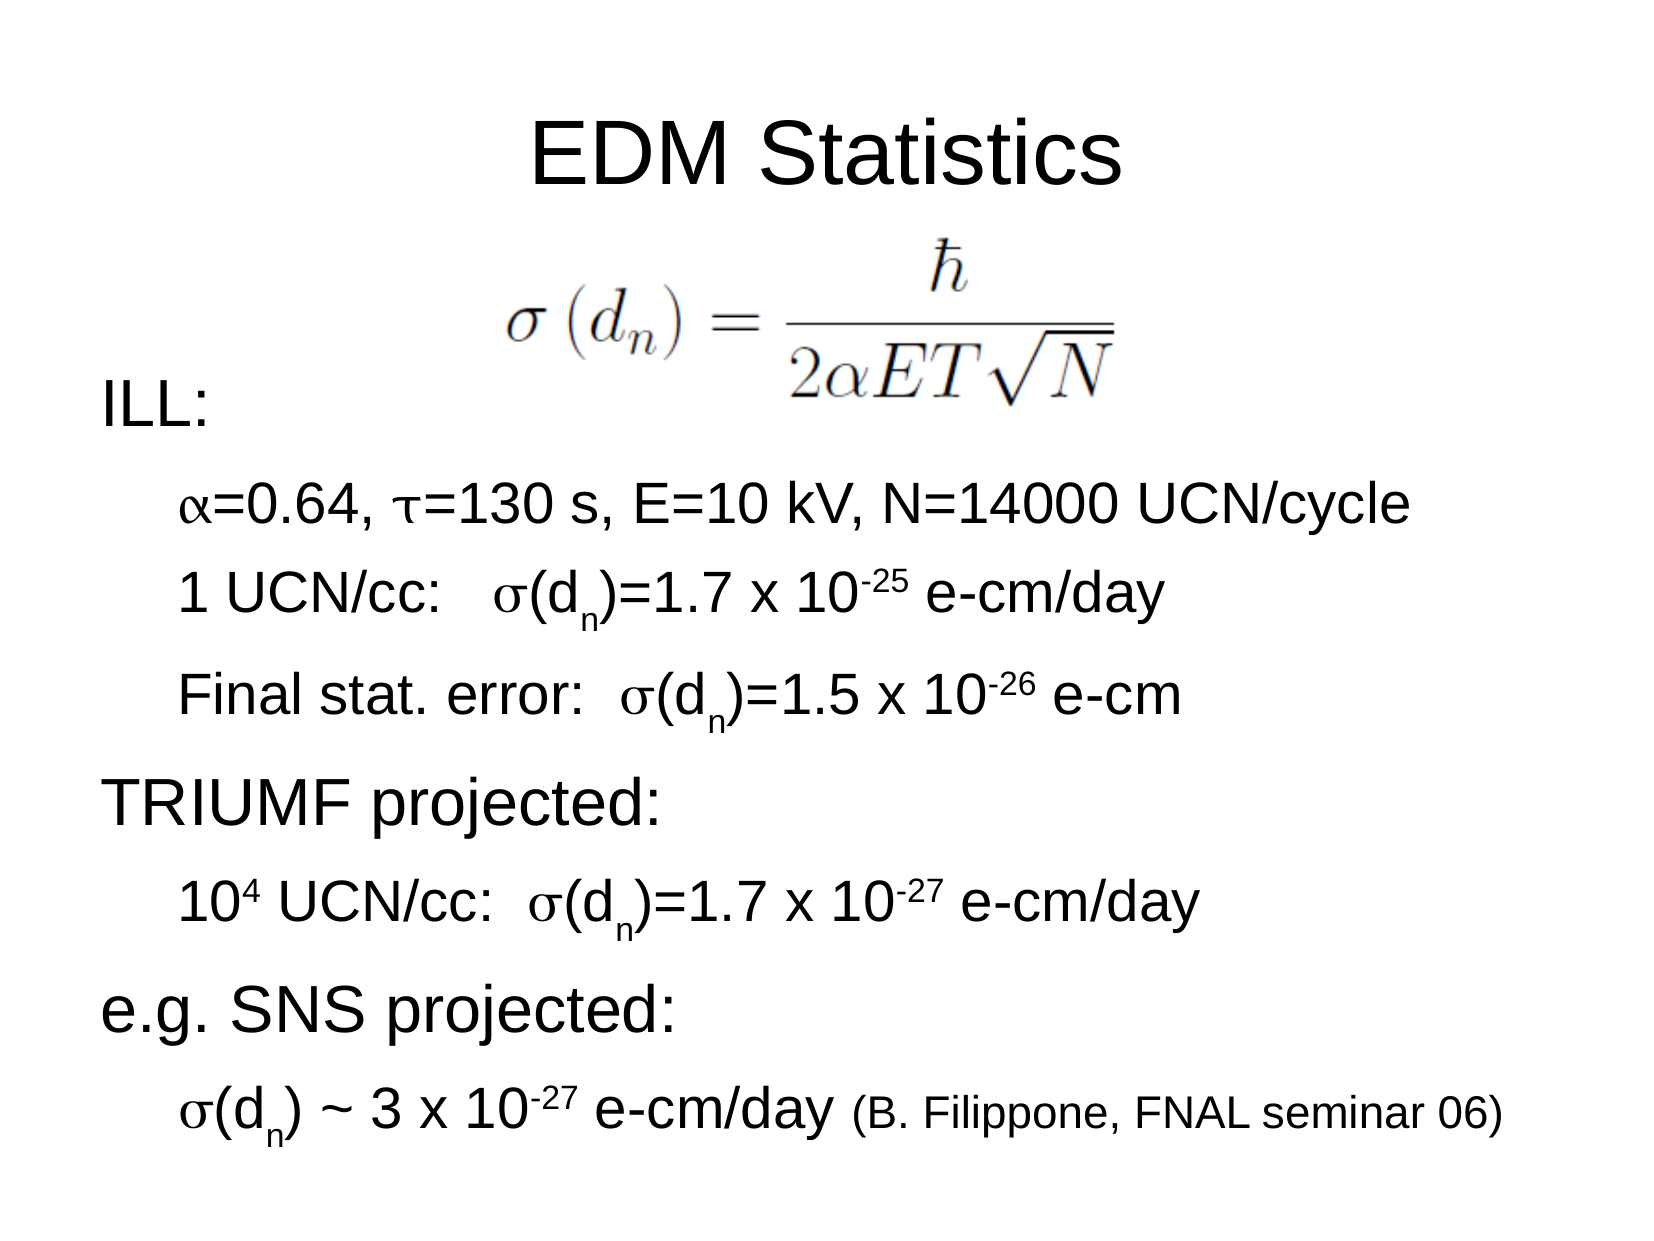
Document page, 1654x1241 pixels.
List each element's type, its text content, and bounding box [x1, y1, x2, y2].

title EDM Statistics [82, 56, 1571, 250]
picture [442, 194, 1194, 460]
list ILL: =0.64, =130 s, E=10 kV, N=14000 UCN/cycle 1 UCN/cc: (dn)=1.7 x 10-25 e-cm/day Final stat. error: (dn)=1.5 x 10-26 e-cm TRIUMF projected: 104 UCN/cc: (dn)=1.7 x 10-27 e-cm/day e.g. SNS projected: (dn) ~ 3 x 10-27 e-cm/day (B. Filippone, FNAL seminar 06) [82, 366, 1571, 1210]
